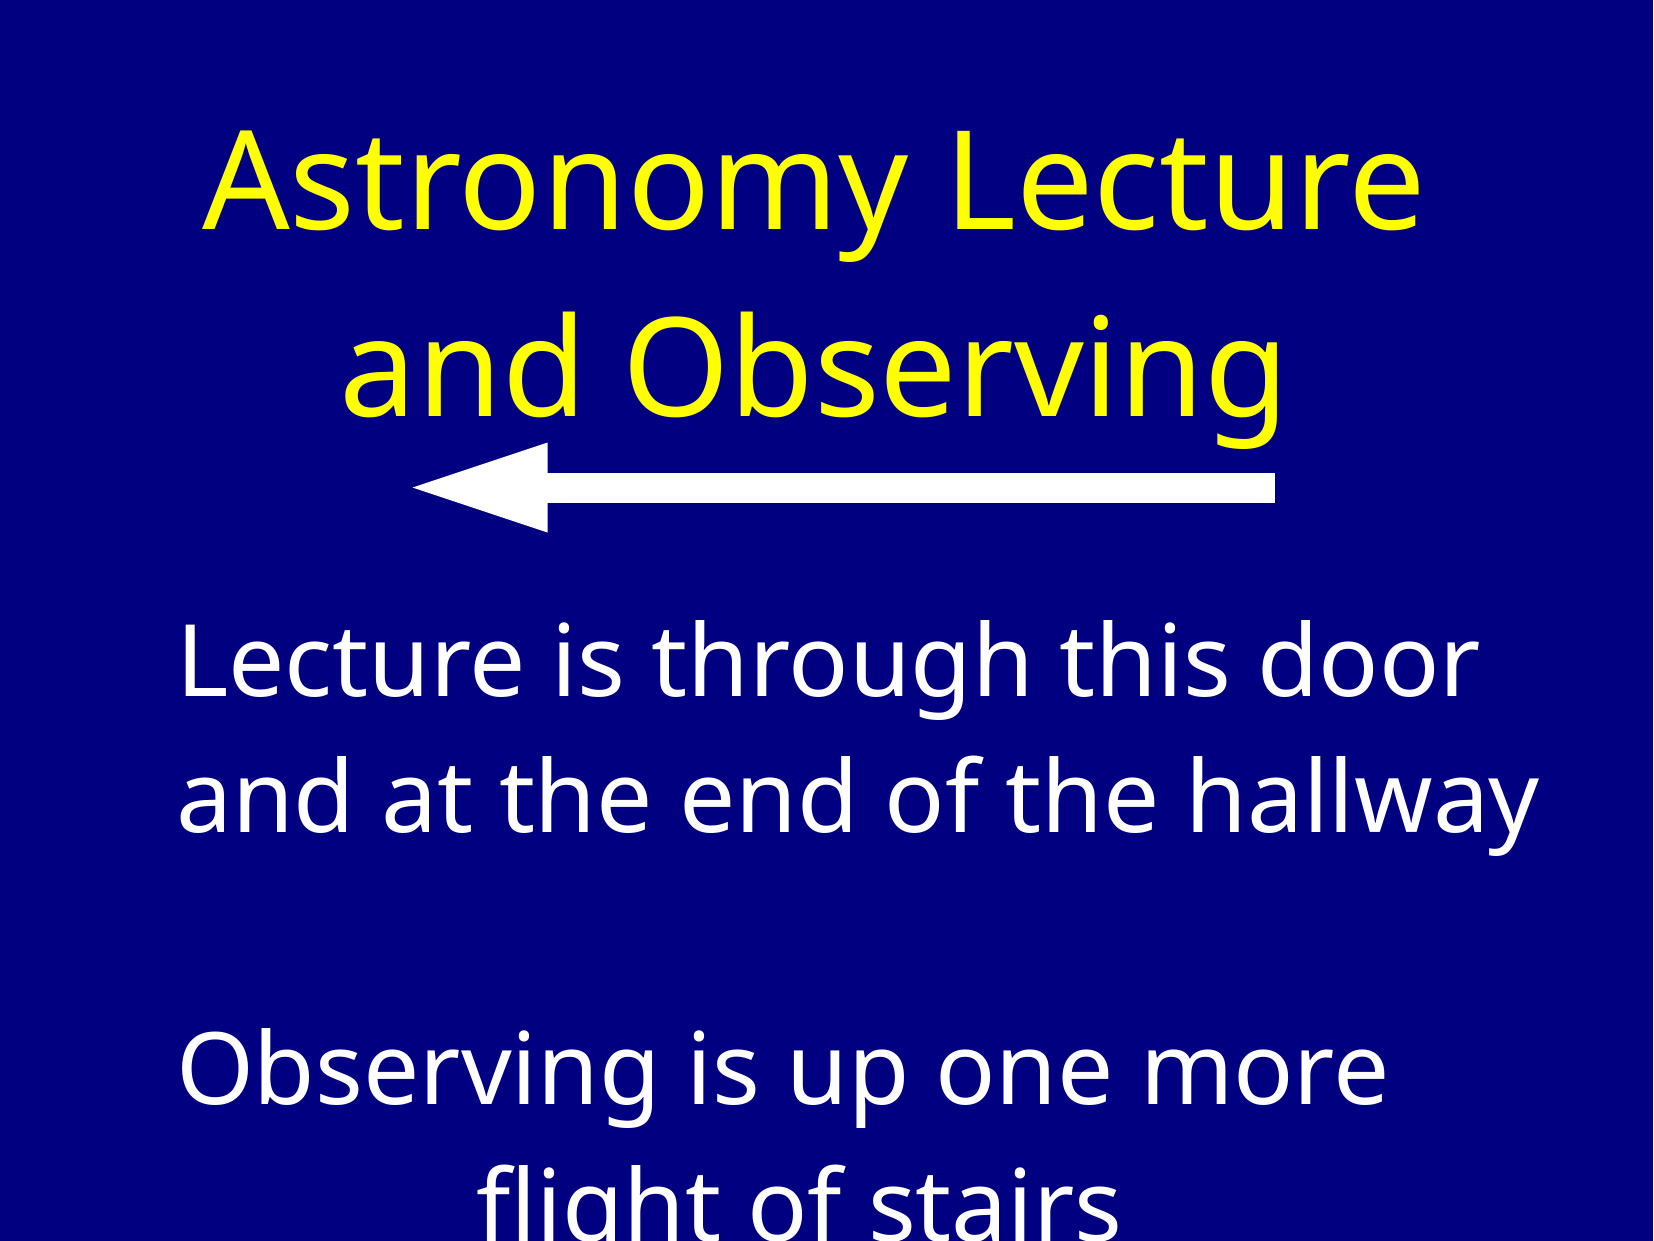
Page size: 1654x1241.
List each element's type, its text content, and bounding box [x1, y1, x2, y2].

text_box Astronomy Lecture and Observing [187, 75, 1500, 422]
text_box Lecture is through this door and at the end of the hallway Observing is up one more flight of stairs [161, 581, 1651, 1199]
